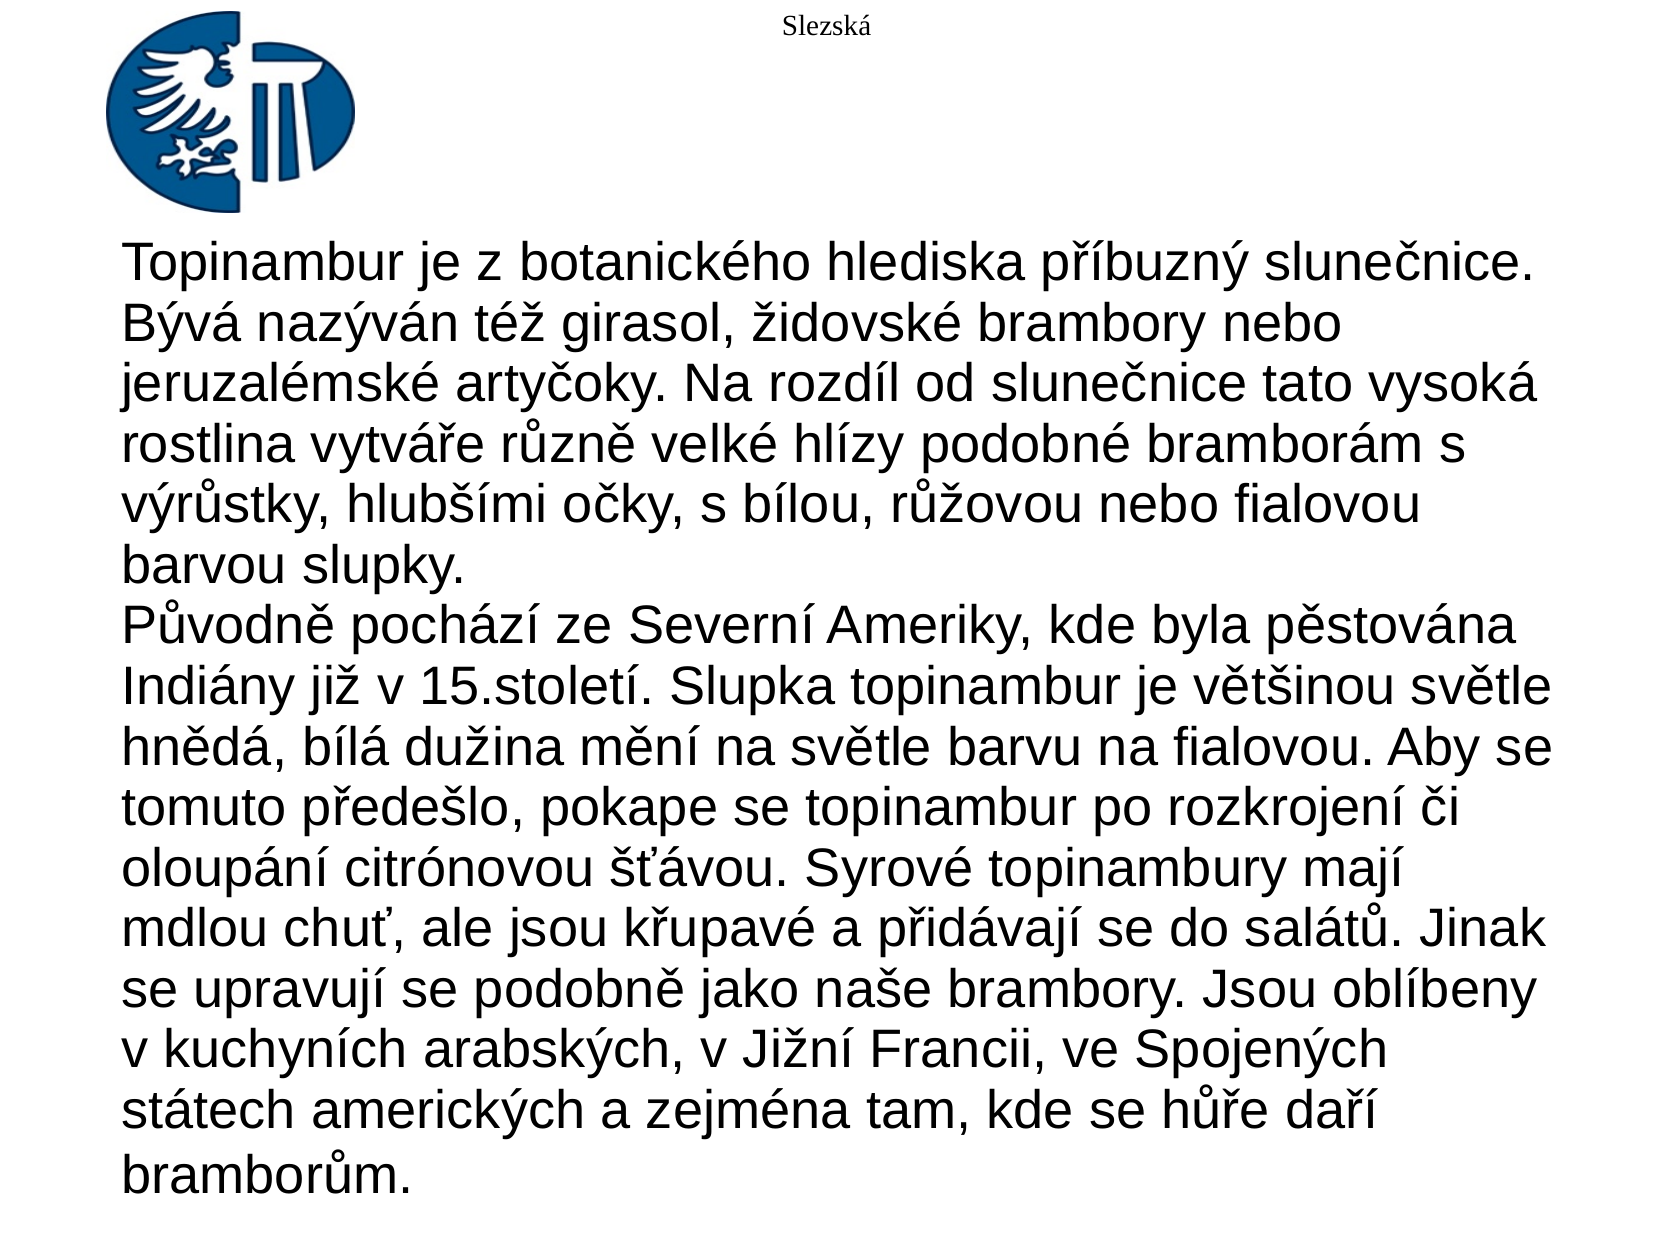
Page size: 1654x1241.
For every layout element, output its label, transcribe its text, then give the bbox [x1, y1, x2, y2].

picture [106, 11, 355, 213]
text_box Topinambur je z botanického hlediska příbuzný slunečnice. Bývá nazýván též girasol, židovské brambory nebo jeruzalémské artyčoky. Na rozdíl od slunečnice tato vysoká rostlina vytváře různě velké hlízy podobné bramborám s výrůstky, hlubšími očky, s bílou, růžovou nebo fialovou barvou slupky. Původně pochází ze Severní Ameriky, kde byla pěstována Indiány již v 15.století. Slupka topinambur je většinou světle hnědá, bílá dužina mění na světle barvu na fialovou. Aby se tomuto předešlo, pokape se topinambur po rozkrojení či oloupání citrónovou šťávou. Syrové topinambury mají mdlou chuť, ale jsou křupavé a přidávají se do salátů. Jinak se upravují se podobně jako naše brambory. Jsou oblíbeny v kuchyních arabských, v Jižní Francii, ve Spojených státech amerických a zejména tam, kde se hůře daří bramborům. [106, 224, 1571, 1210]
